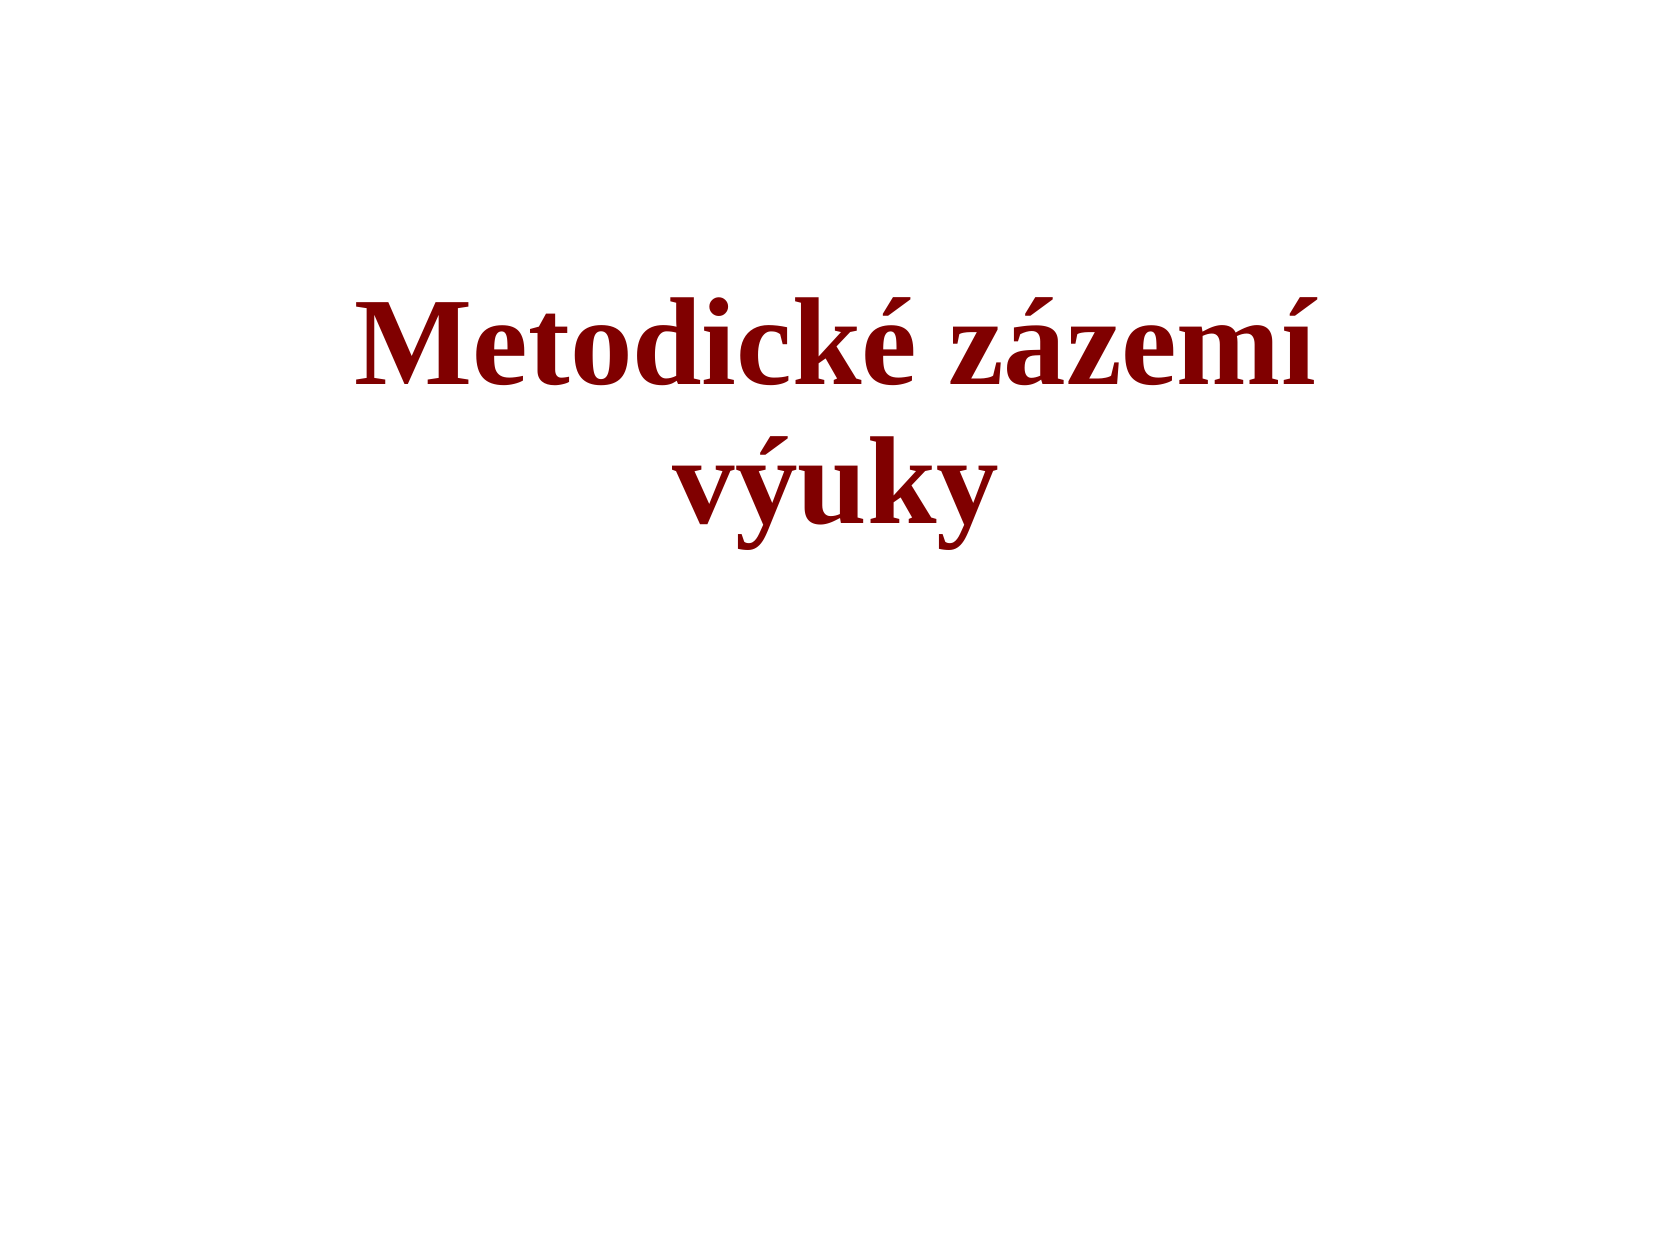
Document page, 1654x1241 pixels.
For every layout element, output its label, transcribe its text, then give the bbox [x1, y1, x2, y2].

text_box Metodické zázemí výuky [340, 265, 1332, 835]
